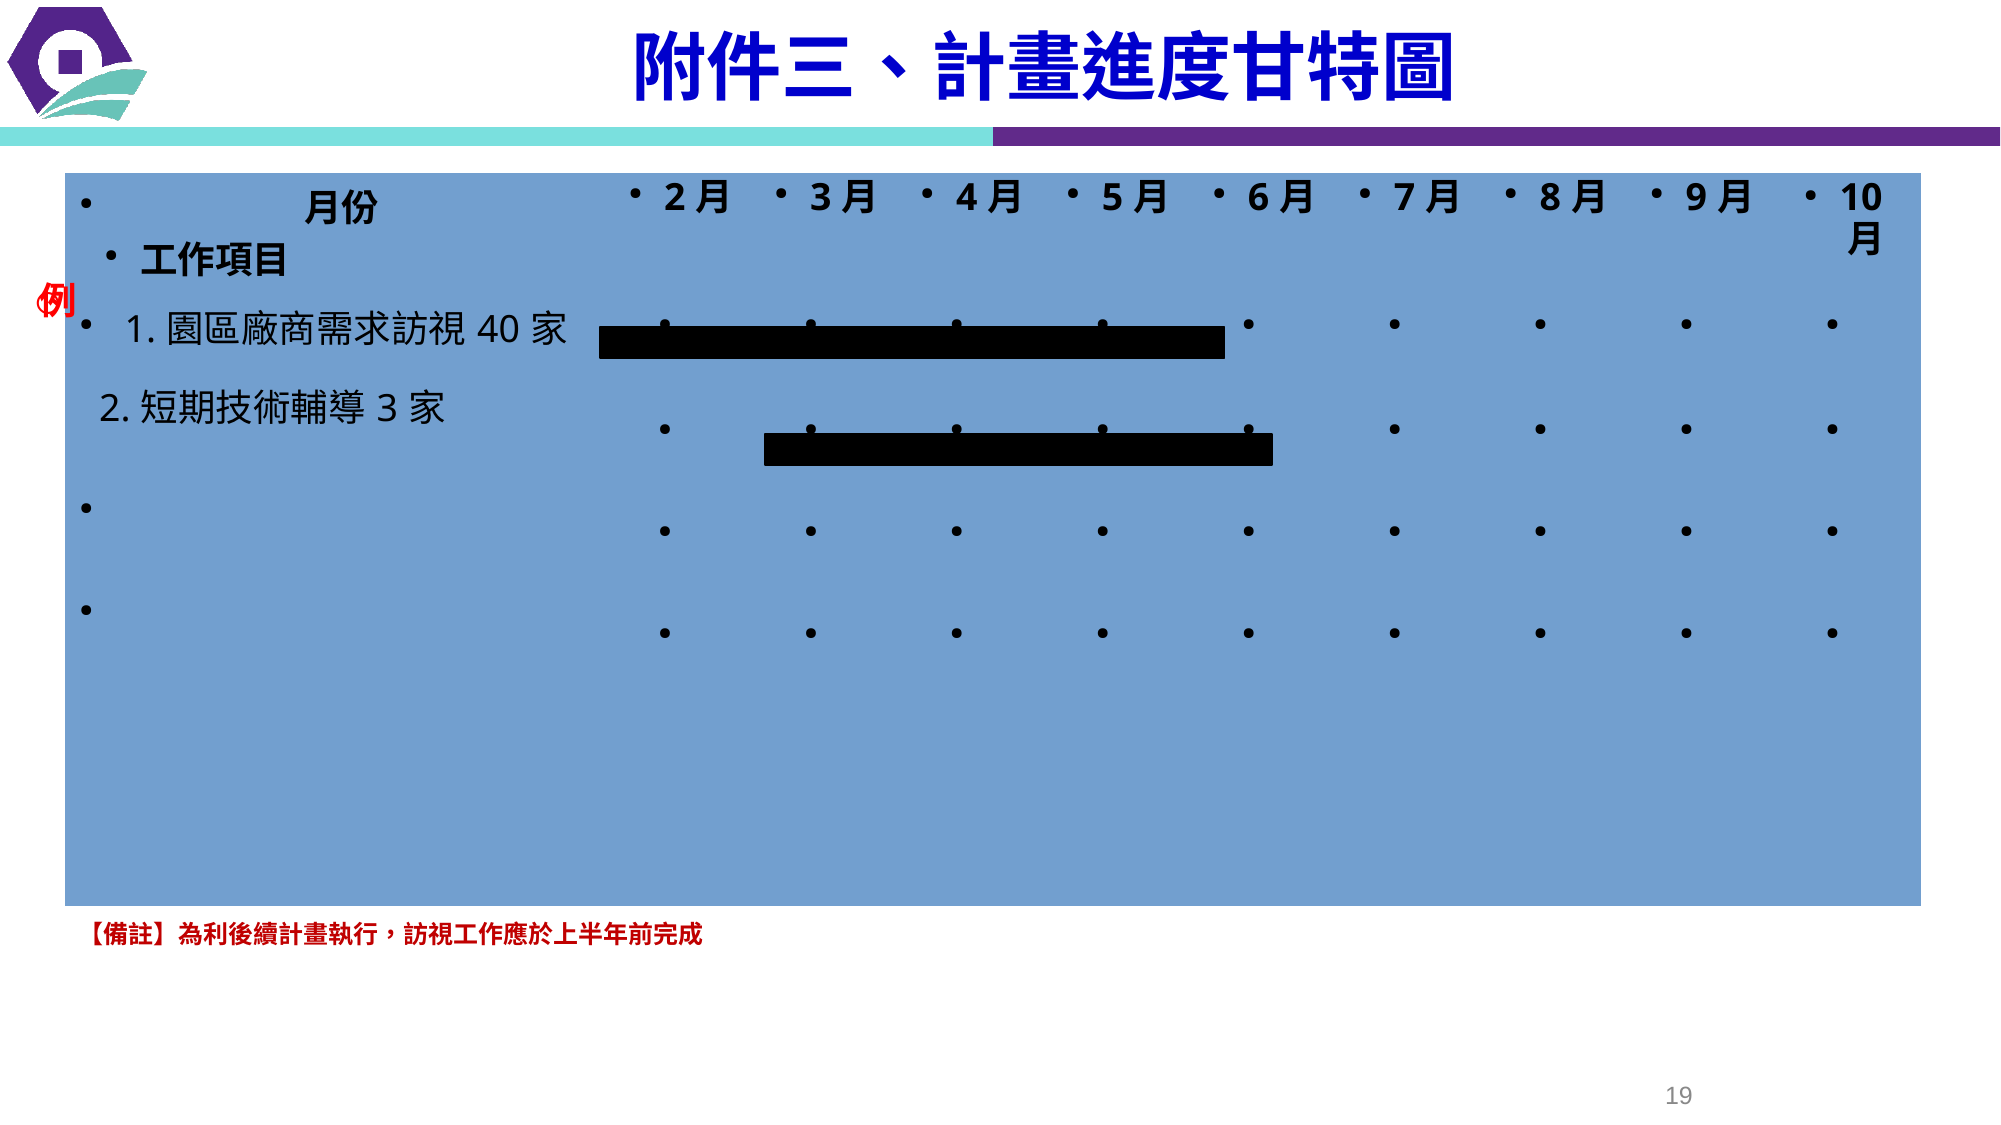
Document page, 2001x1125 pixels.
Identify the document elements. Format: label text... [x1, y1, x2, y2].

table_cell [900, 805, 1046, 906]
table_cell [900, 600, 1046, 703]
table_cell [1192, 292, 1338, 396]
table_cell [1046, 396, 1192, 434]
table_cell [901, 292, 1046, 327]
table_cell [65, 600, 608, 703]
table_cell [1338, 498, 1484, 600]
table_cell [900, 358, 1046, 396]
table_cell [900, 465, 1046, 498]
table_cell [1775, 600, 1921, 703]
table_cell [1630, 805, 1775, 906]
table_header 月份 工作項目 [225, 246, 238, 265]
table_header 5月 [1046, 173, 1192, 292]
table_cell [1338, 703, 1484, 805]
table_cell [1775, 498, 1921, 600]
table_cell [900, 498, 1046, 600]
table_cell [1484, 498, 1630, 600]
table_cell [1630, 292, 1775, 396]
table_header 2月 [608, 173, 754, 265]
table_cell [1046, 805, 1192, 906]
table_cell [1630, 600, 1775, 703]
table_cell 1.園區廠商需求訪視40家 [65, 341, 608, 396]
table_cell [754, 396, 900, 498]
table_cell [1775, 292, 1921, 396]
table_header 7月 [1338, 173, 1484, 292]
table_cell [754, 358, 900, 396]
table_cell [1338, 600, 1484, 703]
table_cell [1046, 498, 1192, 600]
table_cell [1046, 465, 1192, 498]
table_cell [608, 703, 754, 805]
table_cell [1775, 805, 1921, 906]
text_box [765, 434, 1272, 465]
table_header 6月 [1192, 173, 1338, 292]
table_cell [1338, 396, 1484, 498]
picture [32, 265, 901, 341]
table_cell [1192, 498, 1338, 600]
table_cell [1630, 396, 1775, 498]
table_cell [1775, 396, 1921, 498]
table_cell [1192, 600, 1338, 703]
table_cell [608, 358, 754, 396]
table_cell [900, 396, 1046, 434]
table_cell [1484, 292, 1630, 396]
table_cell [1484, 703, 1630, 805]
table_cell [608, 600, 754, 703]
table_cell [608, 396, 754, 498]
text_box 19 [1650, 1065, 2000, 1125]
table_header 9月 [1630, 173, 1775, 292]
table_header 10月 [1775, 173, 1921, 292]
table_cell [608, 498, 754, 600]
table_cell [754, 805, 900, 906]
table_cell [754, 498, 900, 600]
table_cell [1192, 805, 1338, 906]
table_cell [1484, 396, 1630, 498]
table_cell [65, 498, 608, 600]
table_cell [608, 805, 754, 906]
text_box 附件三、計畫進度甘特圖 [249, 11, 1750, 114]
table_cell [65, 805, 608, 906]
text_box 【備註】為利後續計畫執行，訪視工作應於上半年前完成 [63, 910, 1474, 957]
table_cell [1484, 600, 1630, 703]
table_cell [754, 600, 900, 703]
table_cell [1046, 292, 1192, 327]
table_cell [1338, 292, 1484, 396]
text_box [600, 327, 1225, 358]
table_cell [900, 703, 1046, 805]
table_cell [65, 703, 608, 805]
table_header 8月 [1484, 173, 1630, 292]
table_cell [1630, 703, 1775, 805]
table_cell [1046, 600, 1192, 703]
table_cell [1775, 703, 1921, 805]
table_cell [754, 703, 900, 805]
table_header 月份 工作項目 [65, 173, 608, 265]
table_header 3月 [754, 173, 900, 265]
table_cell [1046, 703, 1192, 805]
table_cell [1192, 703, 1338, 805]
table_cell [1630, 498, 1775, 600]
table_cell [1192, 396, 1338, 498]
table_cell [1484, 805, 1630, 906]
table_cell [1046, 358, 1192, 396]
table_cell 2.短期技術輔導3家 [65, 396, 608, 498]
table_cell [1338, 805, 1484, 906]
table_header 4月 [900, 173, 1046, 292]
